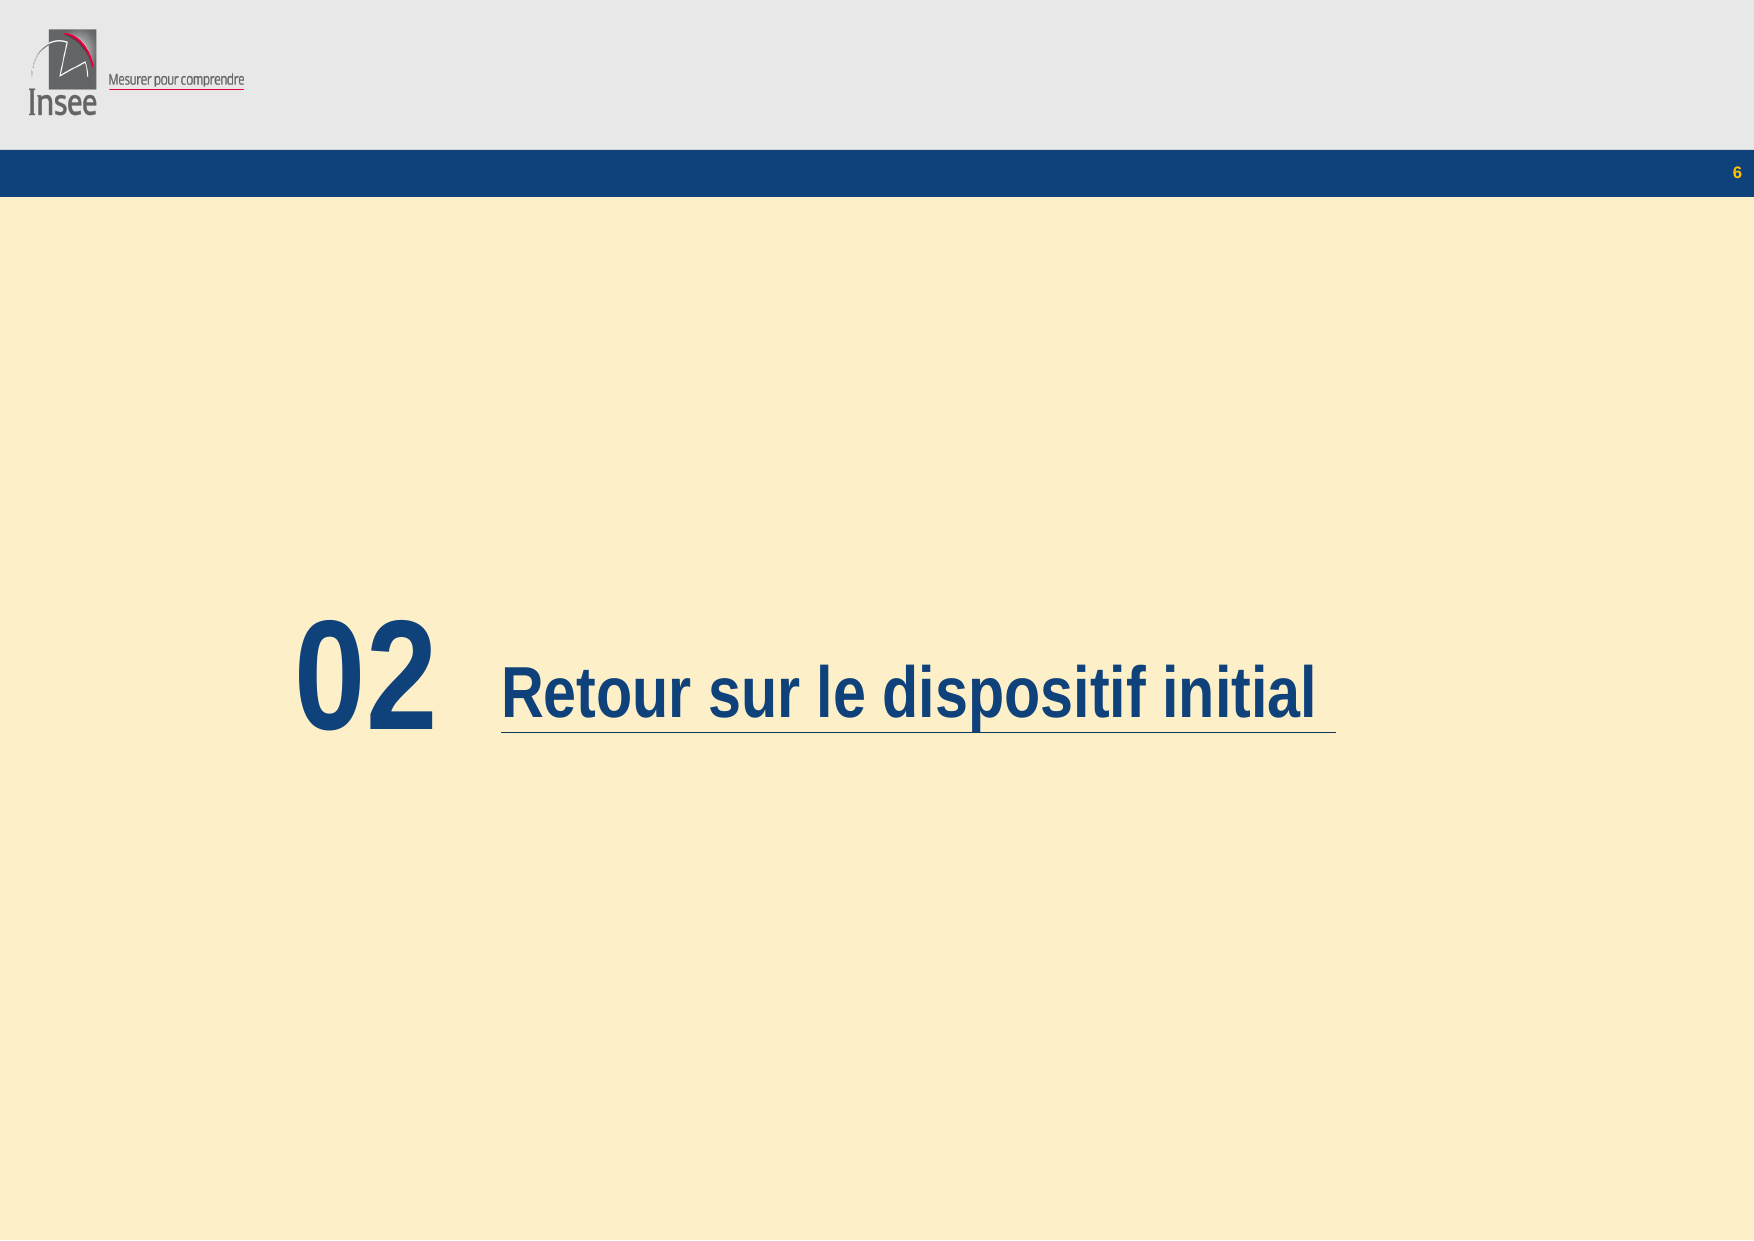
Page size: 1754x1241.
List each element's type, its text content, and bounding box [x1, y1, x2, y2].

text_box 02 [244, 519, 489, 827]
picture [25, 0, 244, 119]
title Retour sur le dispositif initial [501, 535, 1441, 733]
